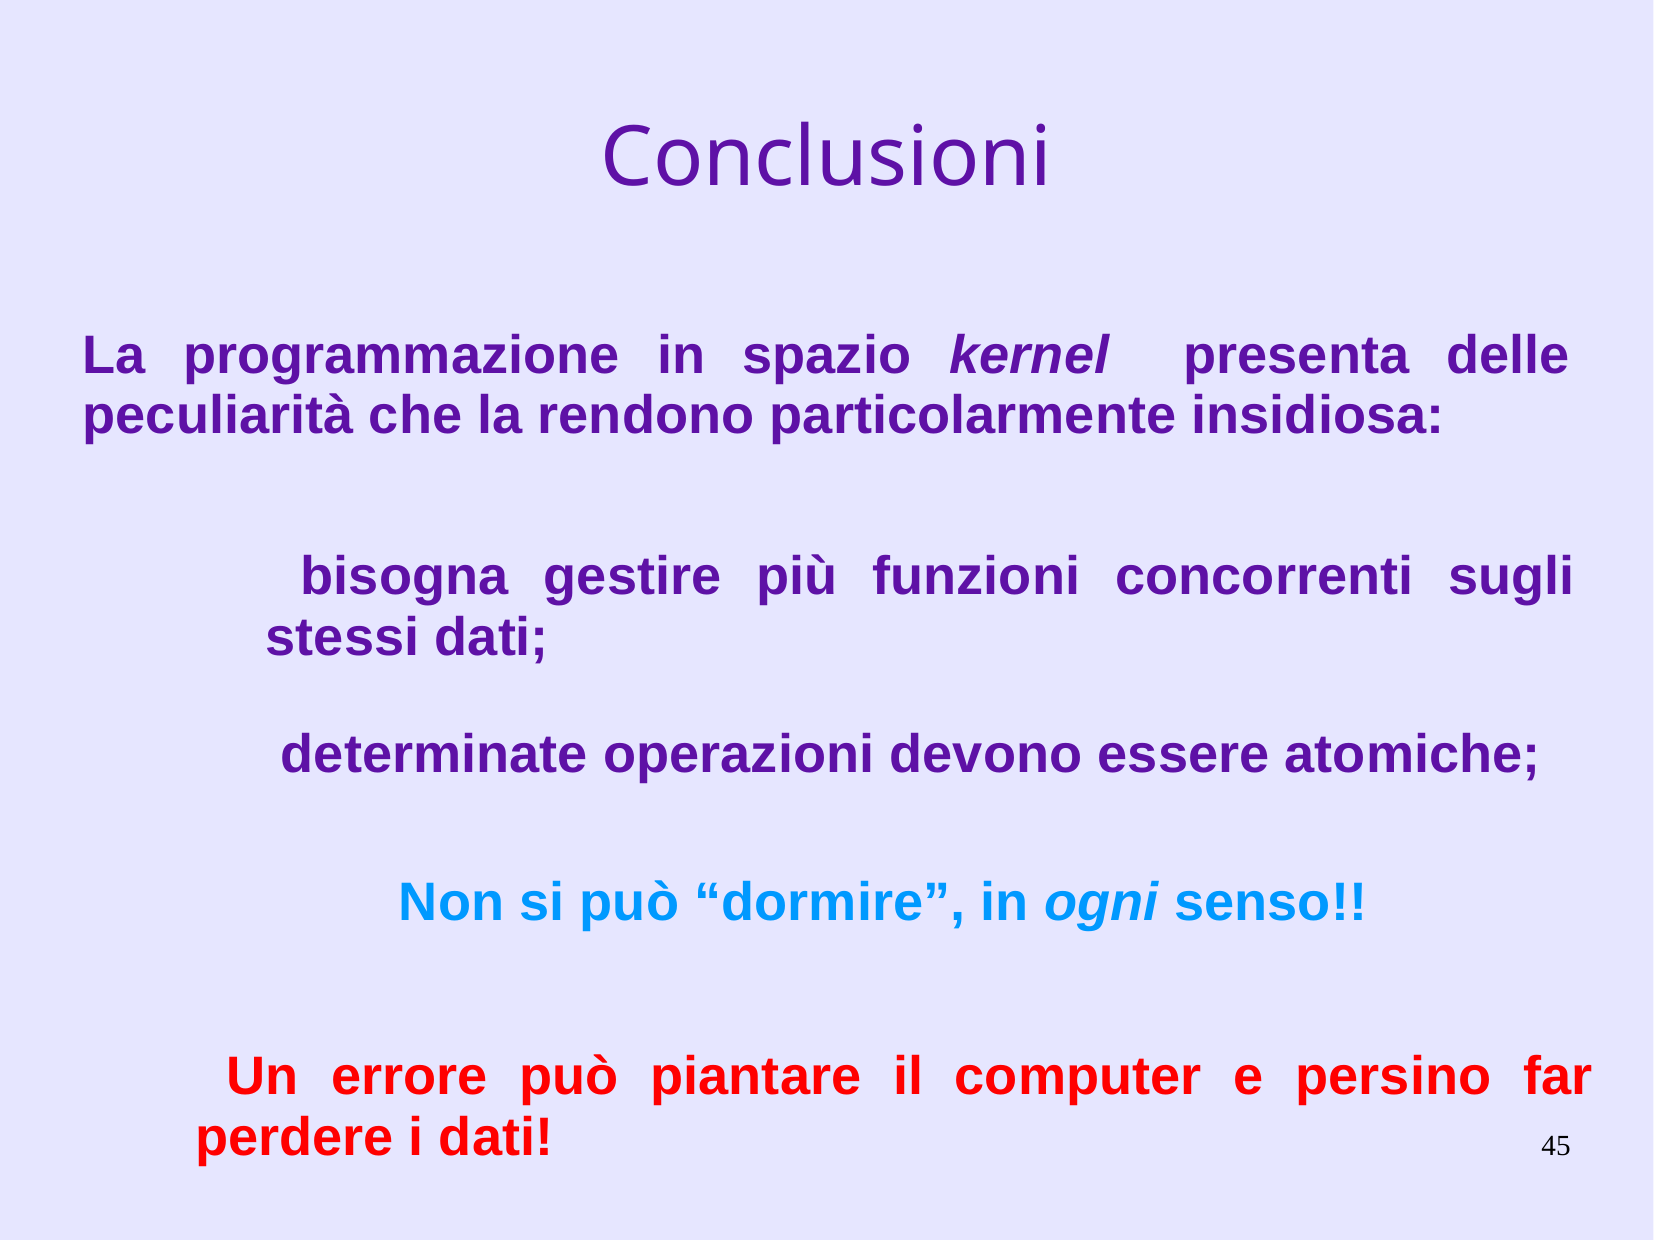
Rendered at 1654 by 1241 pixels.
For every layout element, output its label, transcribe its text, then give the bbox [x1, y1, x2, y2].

text_box bisogna gestire più funzioni concorrenti sugli stessi dati; [265, 533, 1577, 680]
subtitle La programmazione in spazio kernel presenta delle peculiarità che la rendono particolarmente insidiosa: [82, 297, 1571, 473]
title Conclusioni [82, 49, 1571, 257]
text_box determinate operazioni devono essere atomiche; [265, 681, 1577, 827]
text_box Non si può “dormire”, in ogni senso!! [383, 829, 1607, 975]
text_box Un errore può piantare il computer e persino far perdere i dati! [194, 1033, 1595, 1179]
